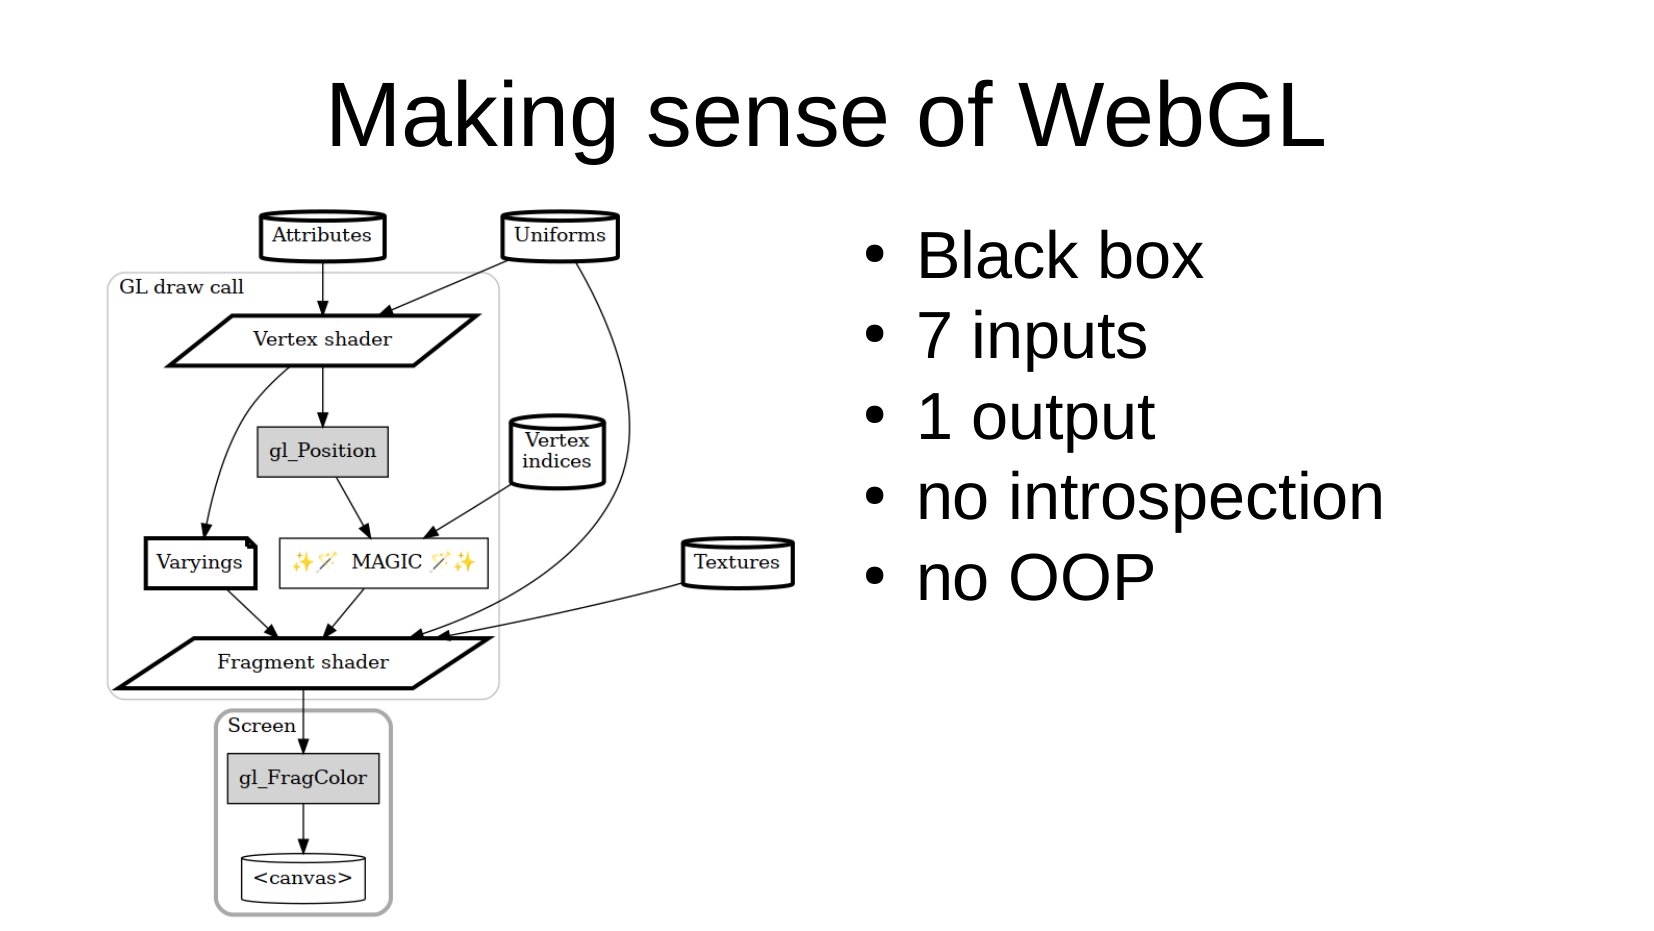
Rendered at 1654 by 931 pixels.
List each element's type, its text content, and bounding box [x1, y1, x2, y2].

list Black box 7 inputs 1 output no introspection no OOP [845, 217, 1572, 758]
title Making sense of WebGL [82, 37, 1571, 193]
picture [91, 206, 798, 931]
